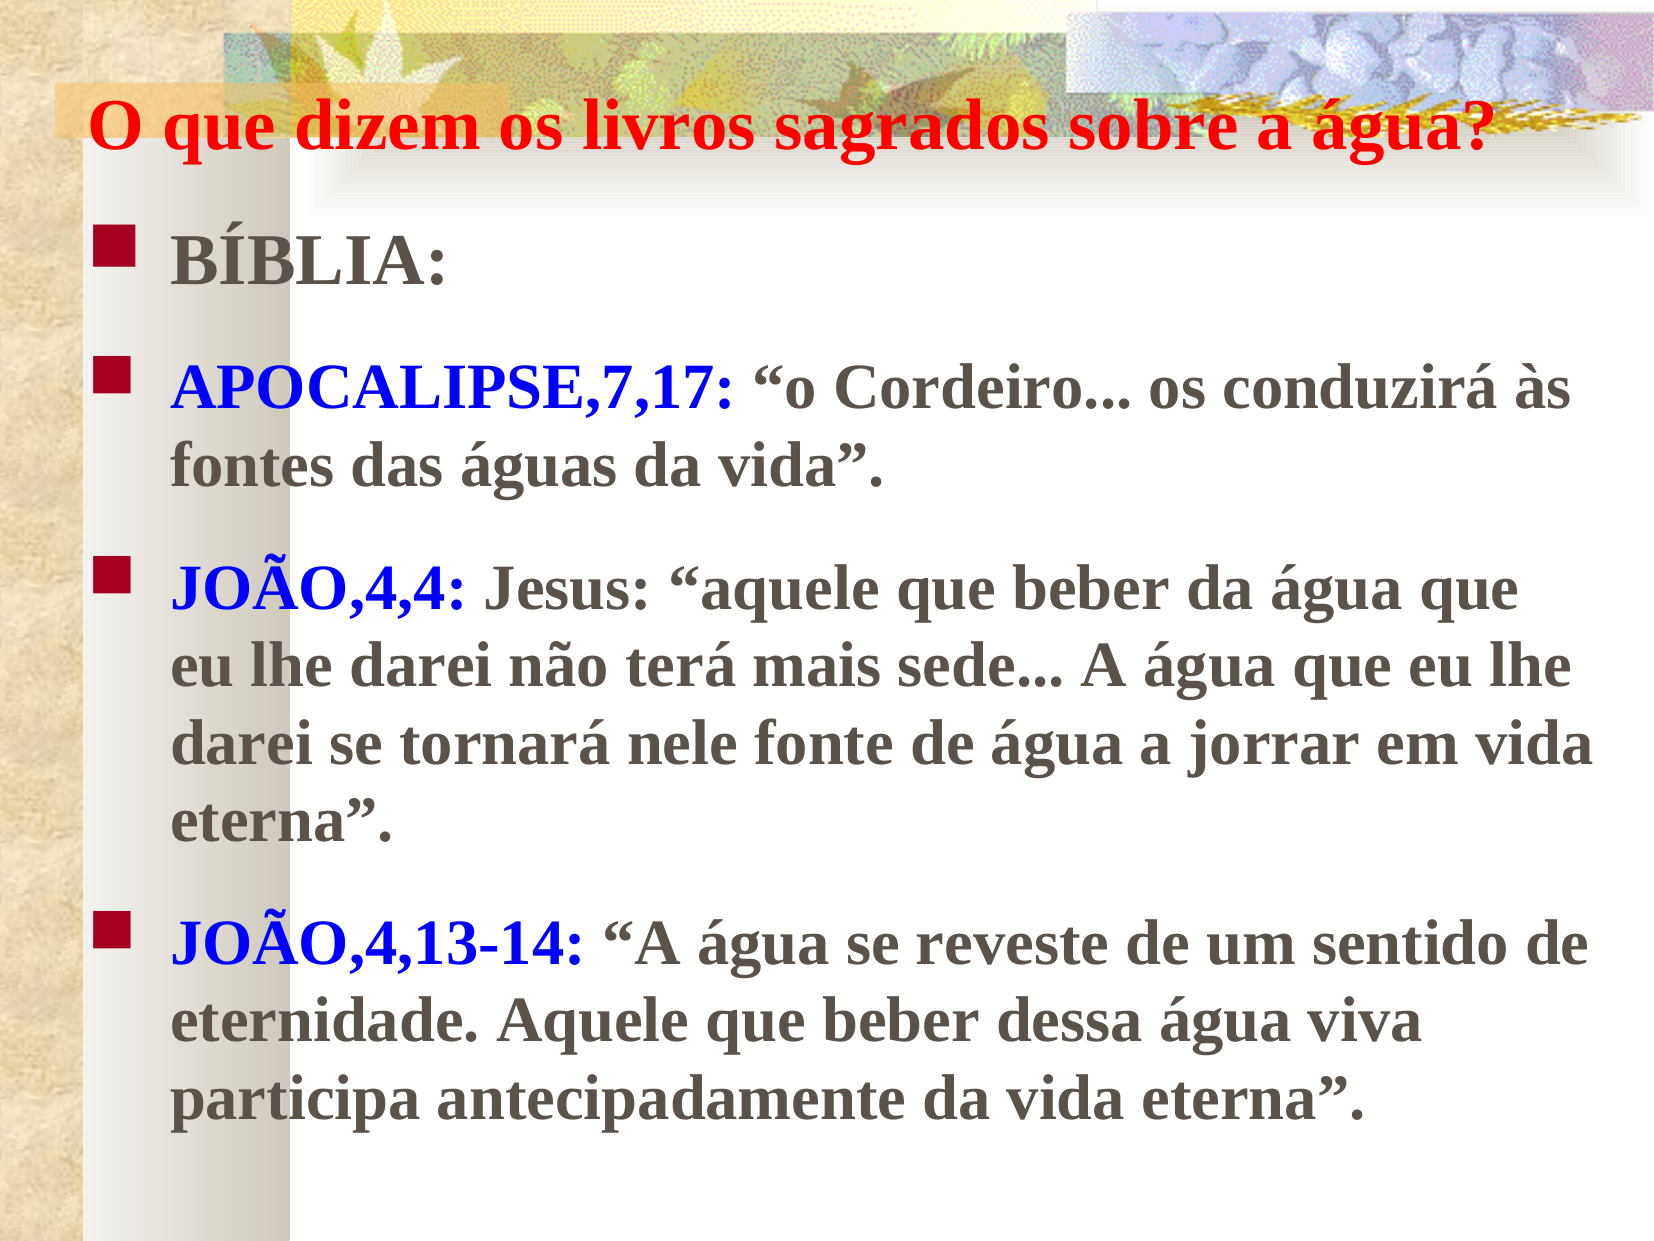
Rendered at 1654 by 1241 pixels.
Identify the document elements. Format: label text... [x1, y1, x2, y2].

text_box O que dizem os livros sagrados sobre a água? BÍBLIA: APOCALIPSE,7,17: “o Cordeiro... os conduzirá às fontes das águas da vida”. JOÃO,4,4: Jesus: “aquele que beber da água que eu lhe darei não terá mais sede... A água que eu lhe darei se tornará nele fonte de água a jorrar em vida eterna”. JOÃO,4,13-14: “A água se reveste de um sentido de eternidade. Aquele que beber dessa água viva participa antecipadamente da vida eterna”. [87, 76, 1600, 1151]
picture [0, 0, 1654, 1241]
